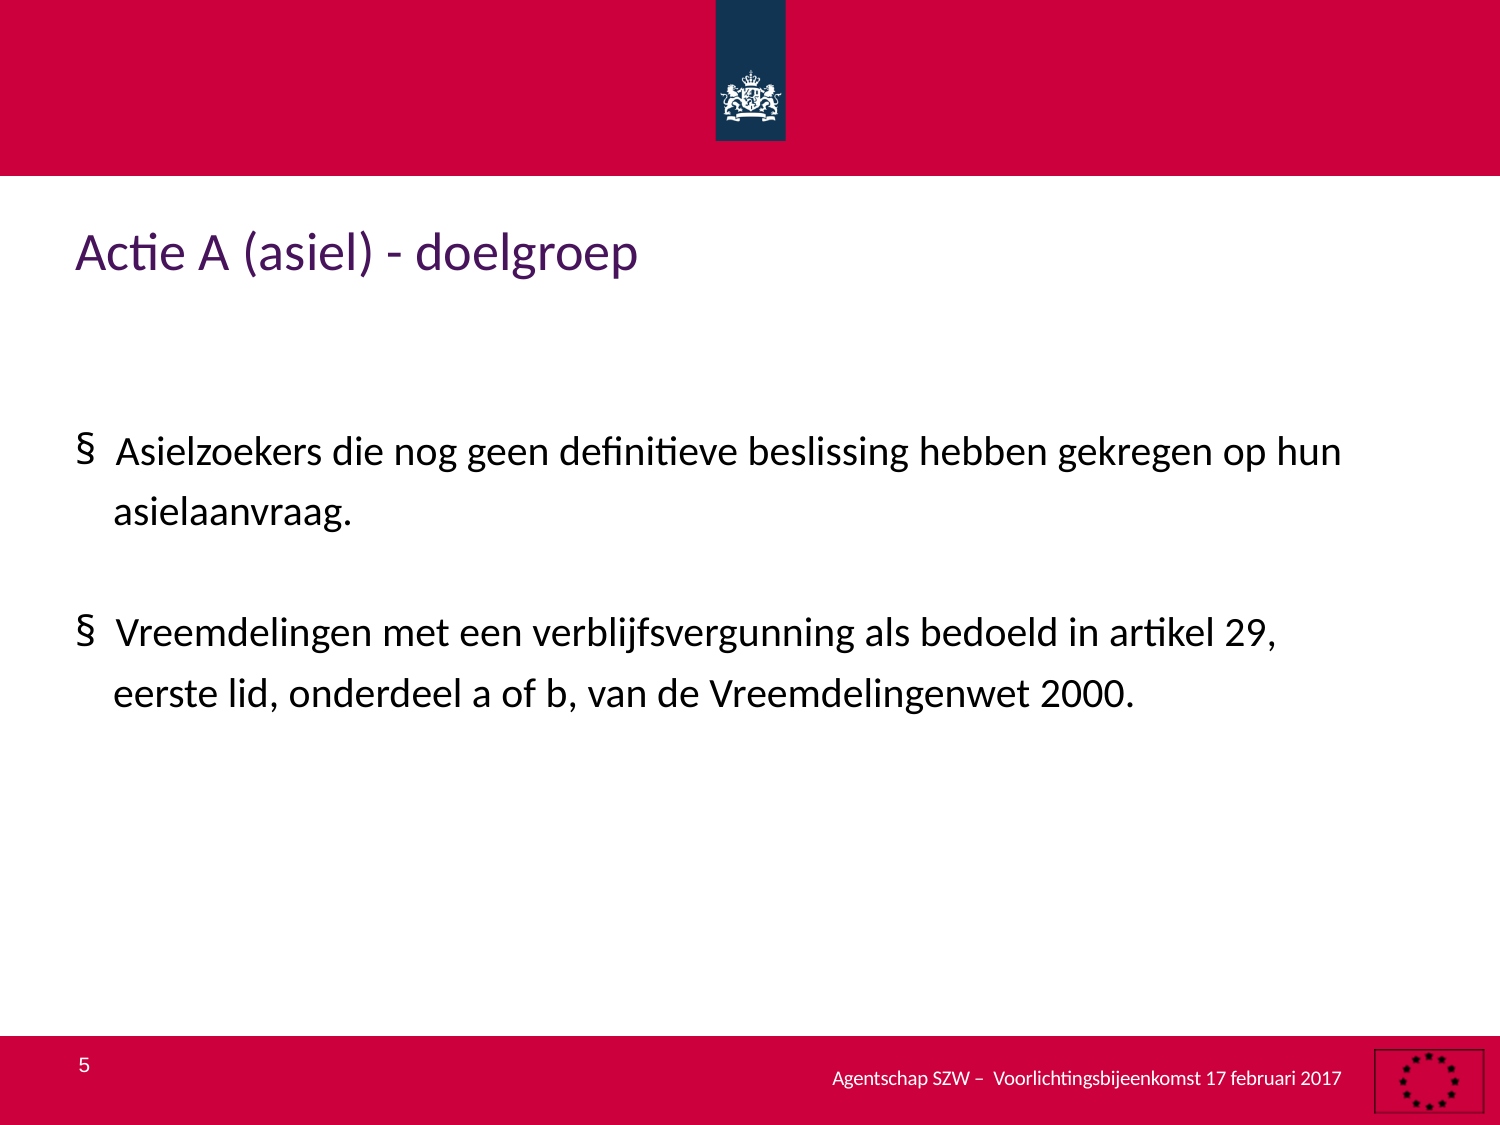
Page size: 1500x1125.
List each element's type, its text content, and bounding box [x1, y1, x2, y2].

text_box [63, 1043, 181, 1104]
text_box Agentschap SZW – Voorlichtingsbijeenkomst 17 februari 2017 [817, 1057, 1500, 1117]
title Actie A (asiel) - doelgroep [60, 202, 1383, 295]
picture [1374, 1049, 1486, 1115]
list Asielzoekers die nog geen definitieve beslissing hebben gekregen op hun asielaanvraag. Vreemdelingen met een verblijfsvergunning als bedoeld in artikel 29, eerste lid, onderdeel a of b, van de Vreemdelingenwet 2000. [60, 295, 1383, 1010]
